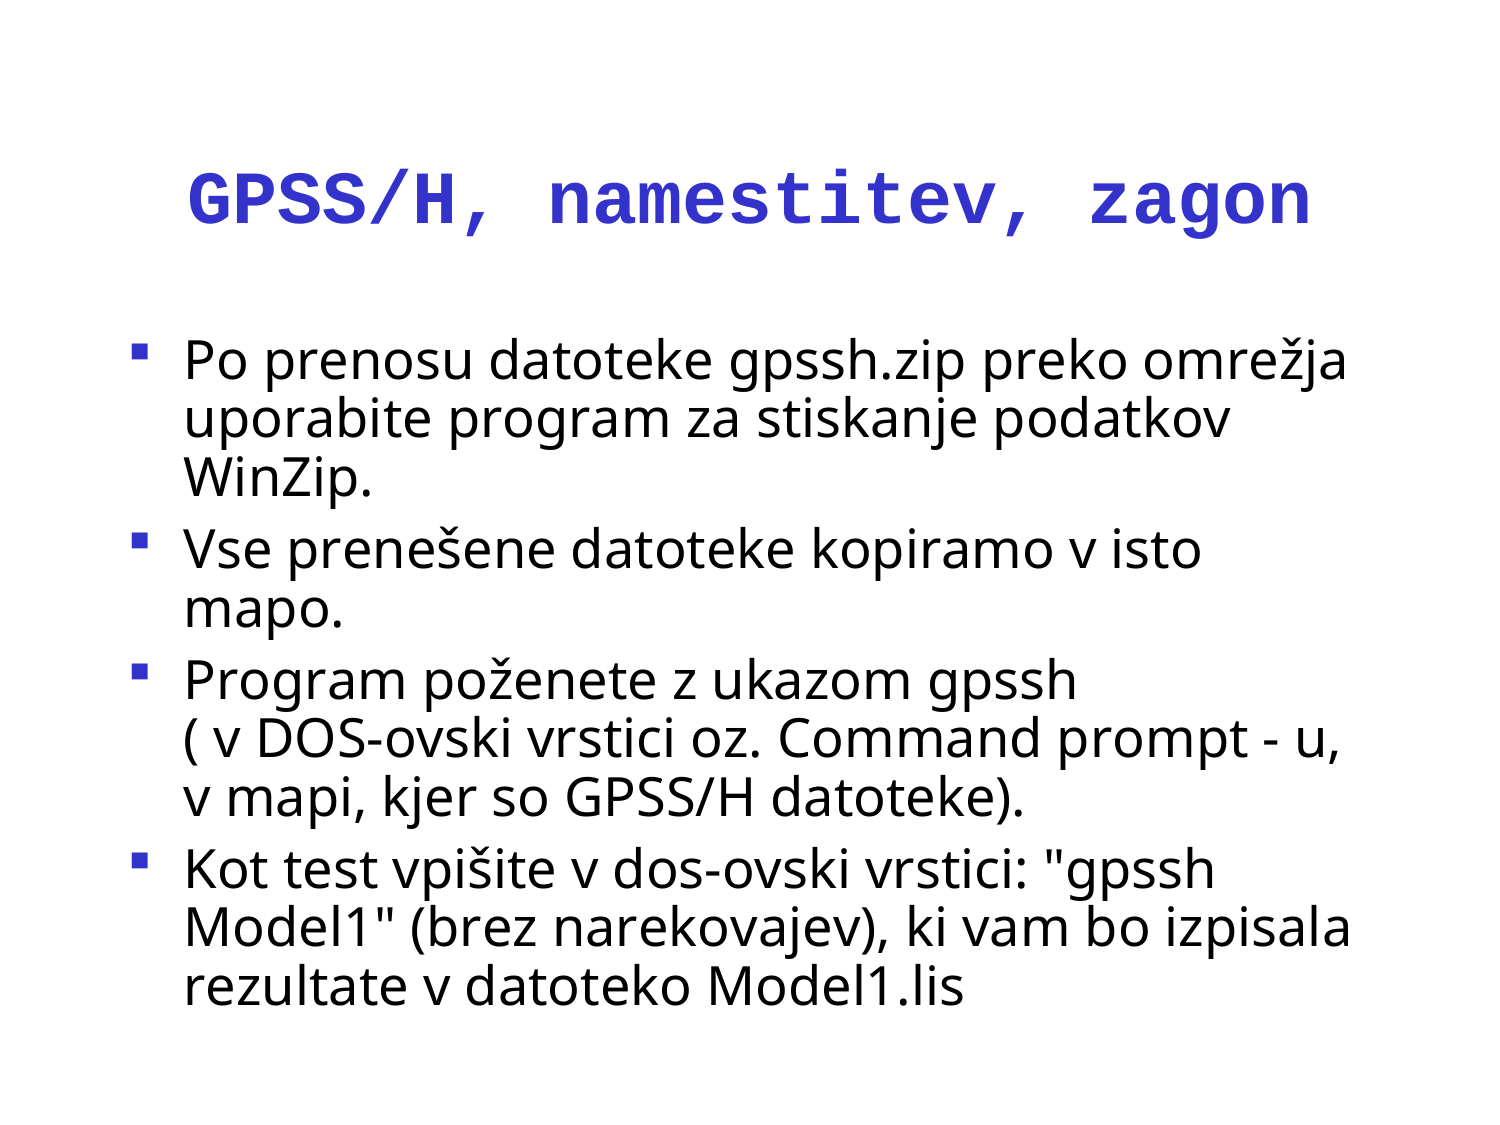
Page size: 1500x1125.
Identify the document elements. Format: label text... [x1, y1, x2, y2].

title GPSS/H, namestitev, zagon [112, 99, 1388, 288]
list Po prenosu datoteke gpssh.zip preko omrežja uporabite program za stiskanje podatkov WinZip. Vse prenešene datoteke kopiramo v isto mapo. Program poženete z ukazom gpssh ( v DOS-ovski vrstici oz. Command prompt - u, v mapi, kjer so GPSS/H datoteke). Kot test vpišite v dos-ovski vrstici: "gpssh Model1" (brez narekovajev), ki vam bo izpisala rezultate v datoteko Model1.lis [112, 324, 1388, 1001]
